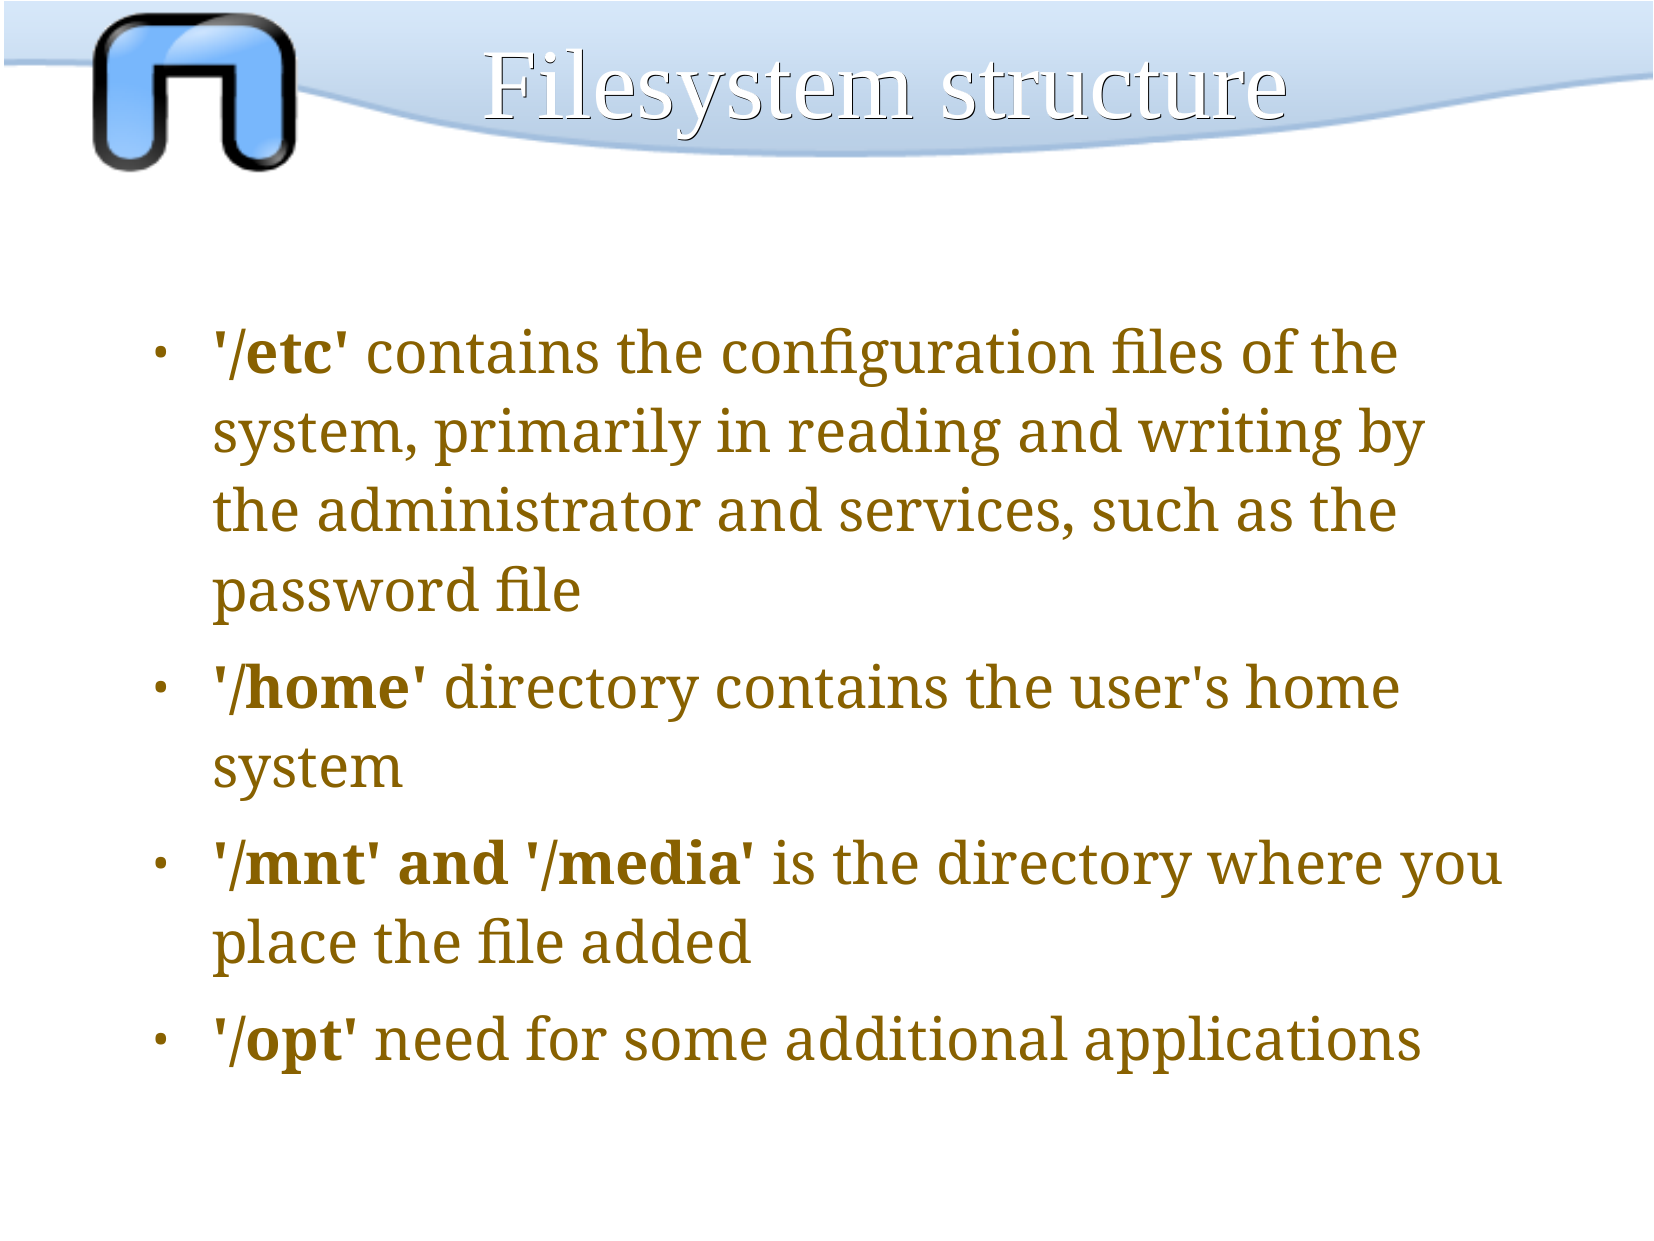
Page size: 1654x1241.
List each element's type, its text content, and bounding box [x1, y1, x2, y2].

list '/etc' contains the configuration files of the system, primarily in reading and writing by the administrator and services, such as the password file '/home' directory contains the user's home system '/mnt' and '/media' is the directory where you place the file added '/opt' need for some additional applications [118, 311, 1531, 1093]
picture [0, 0, 1654, 1241]
text_box Filesystem structure [472, 29, 1300, 266]
